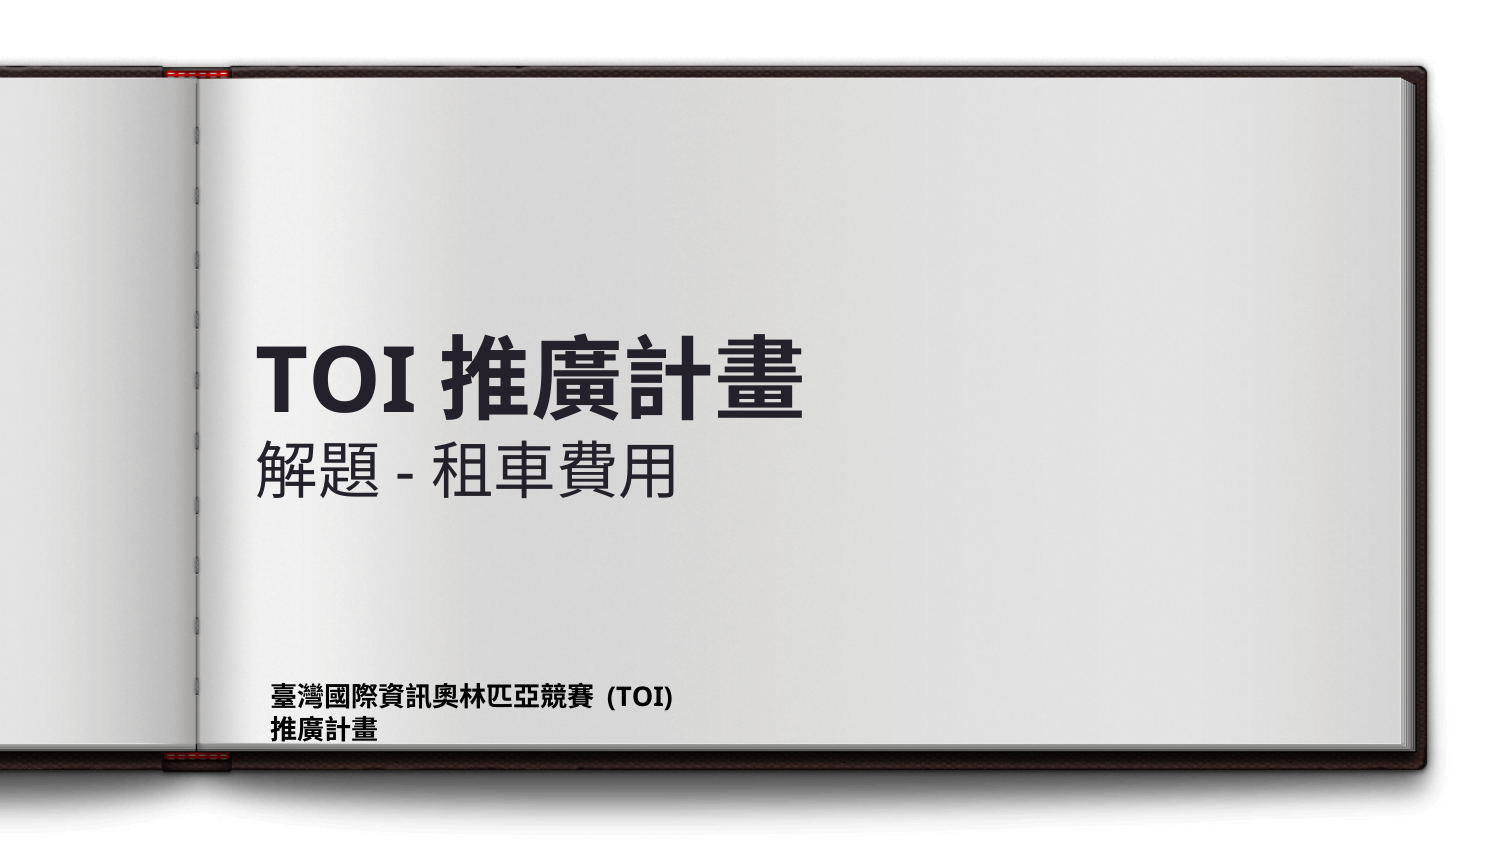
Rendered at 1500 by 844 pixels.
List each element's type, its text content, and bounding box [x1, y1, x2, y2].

text_box TOI推廣計畫 解題-租車費用 [240, 262, 894, 565]
